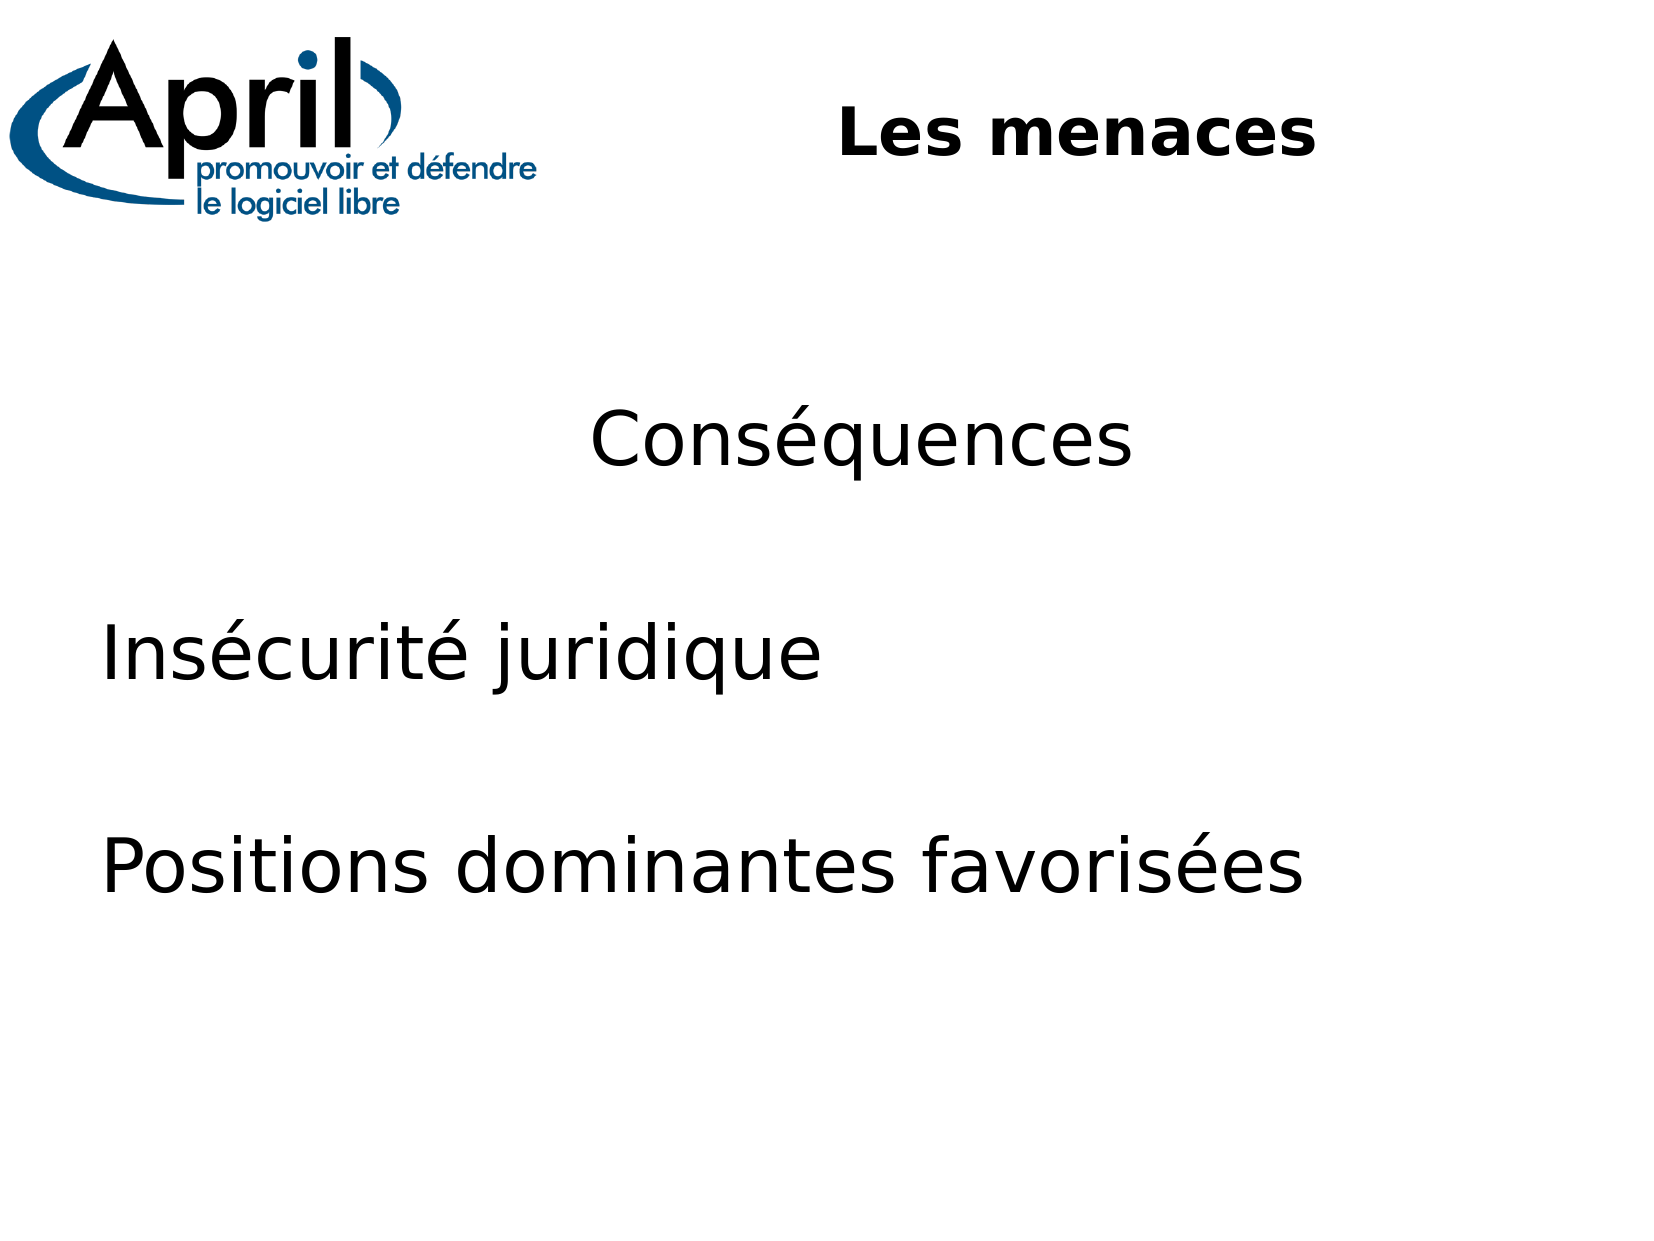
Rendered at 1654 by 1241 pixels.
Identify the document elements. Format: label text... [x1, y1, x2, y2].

title Les menaces [540, 56, 1625, 207]
text_box Conséquences Insécurité juridique Positions dominantes favorisées [29, 265, 1625, 1211]
picture [5, 0, 540, 318]
